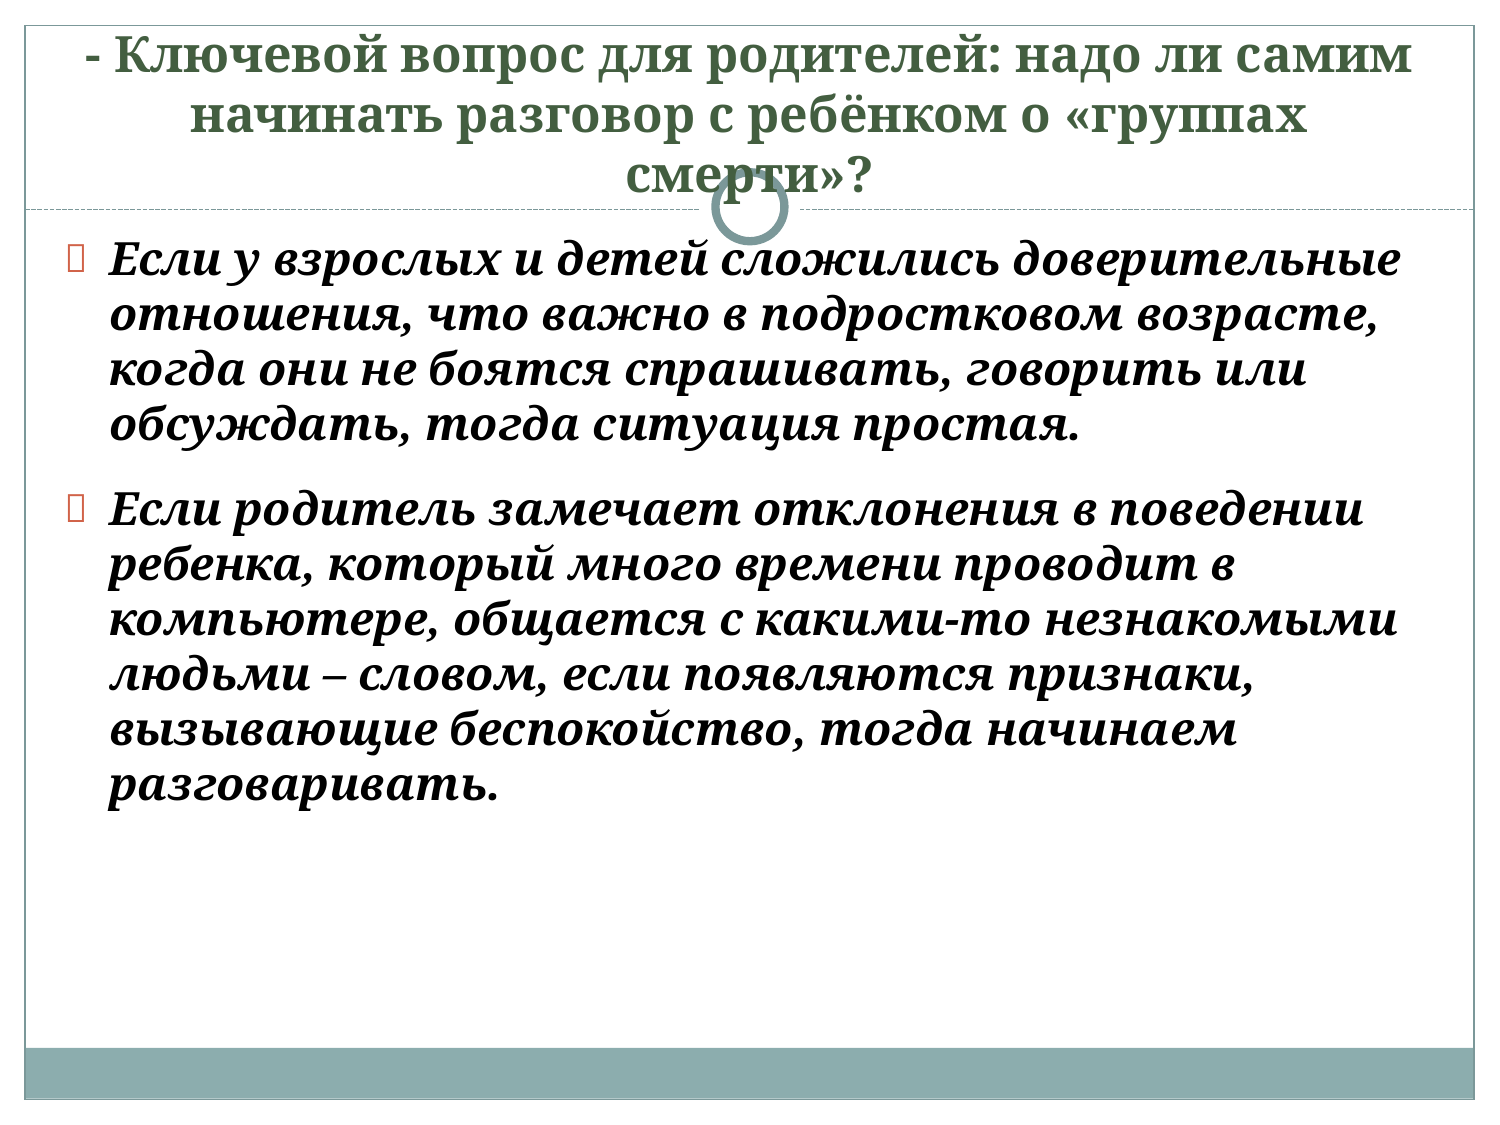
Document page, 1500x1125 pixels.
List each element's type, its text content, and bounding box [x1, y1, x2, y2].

list Если у взрослых и детей сложились доверительные отношения, что важно в подростковом возрасте, когда они не боятся спрашивать, говорить или обсуждать, тогда ситуация простая. Если родитель замечает отклонения в поведении ребенка, который много времени проводит в компьютере, общается с какими-то незнакомыми людьми – словом, если появляются признаки, вызывающие беспокойство, тогда начинаем разговаривать. [49, 222, 1445, 1090]
title - Ключевой вопрос для родителей: надо ли самим начинать разговор с ребёнком о «группах смерти»? [49, 37, 1450, 188]
